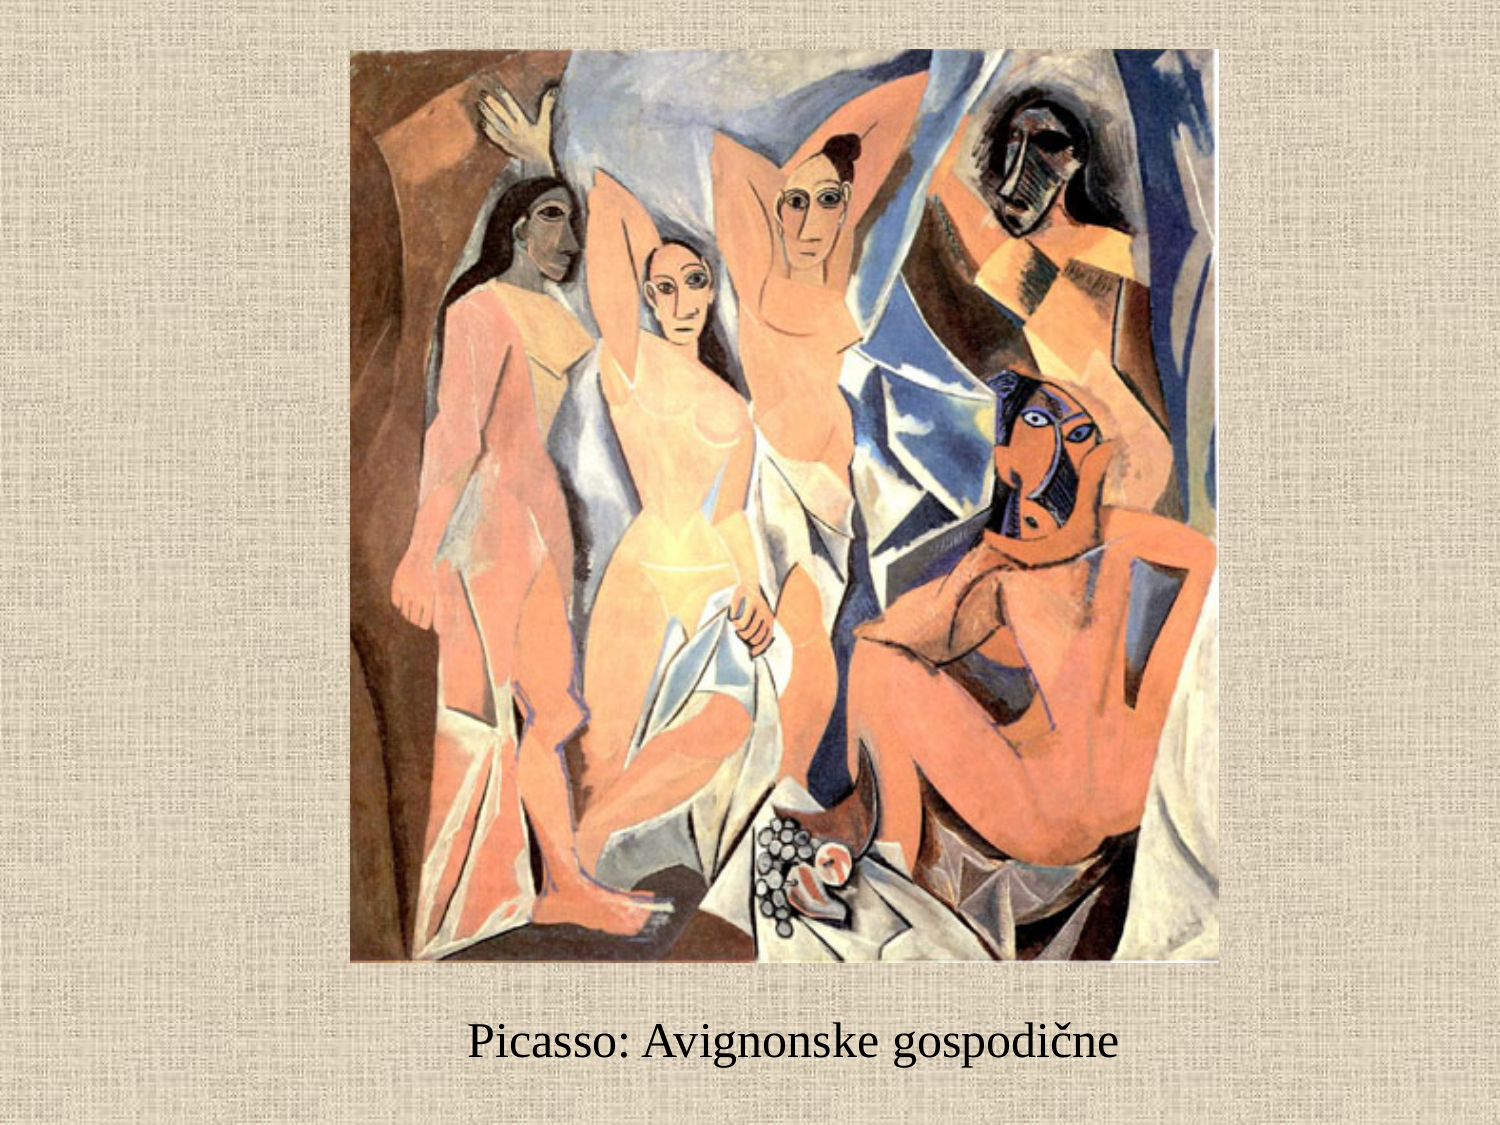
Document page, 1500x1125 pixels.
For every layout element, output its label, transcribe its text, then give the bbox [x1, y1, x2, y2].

text_box Picasso: Avignonske gospodične [452, 999, 1136, 1075]
picture [0, 0, 1500, 1125]
